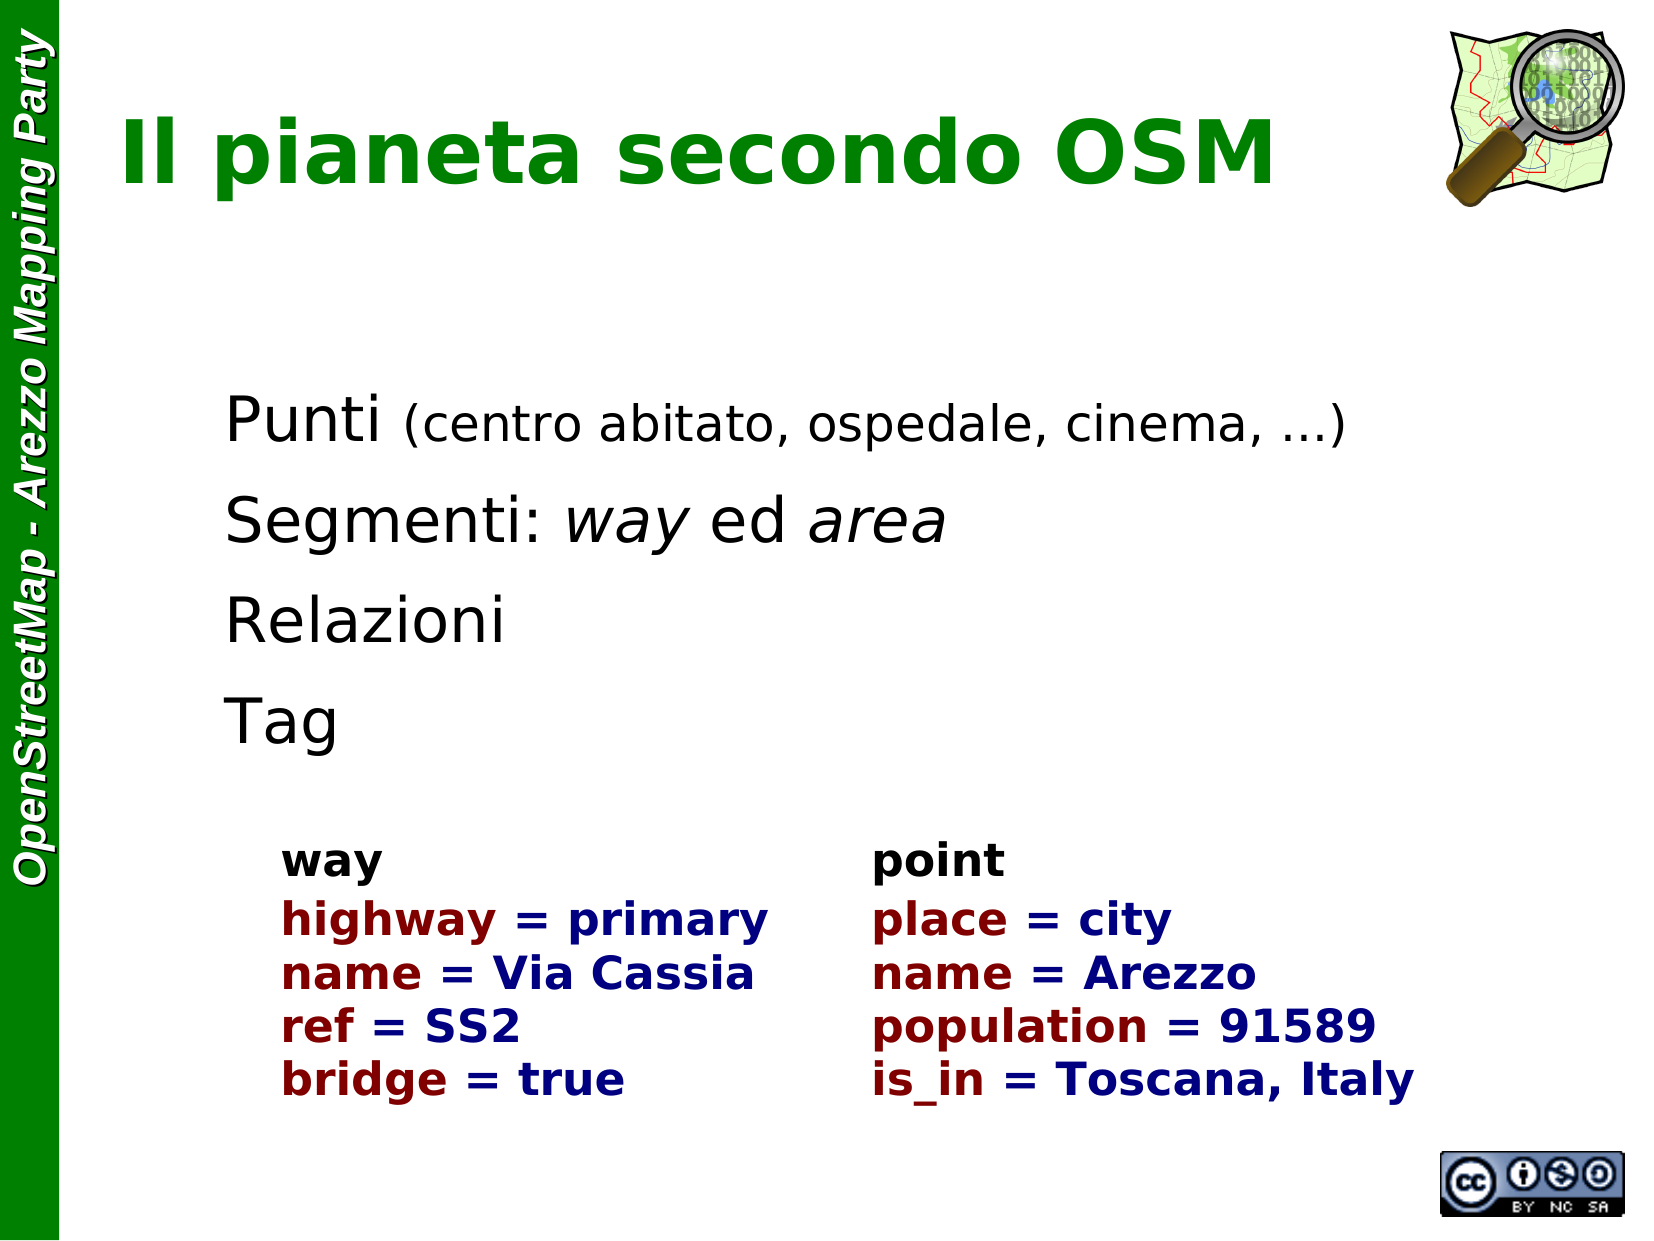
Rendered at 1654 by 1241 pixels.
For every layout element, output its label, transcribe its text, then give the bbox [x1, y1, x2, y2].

text_box point place = city name = Arezzo population = 91589 is_in = Toscana, Italy [857, 826, 1447, 1114]
list Punti (centro abitato, ospedale, cinema, ...) Segmenti: way ed area Relazioni Tag [206, 383, 1571, 758]
text_box way highway = primary name = Via Cassia ref = SS2 bridge = true [265, 826, 857, 1114]
title Il pianeta secondo OSM [118, 56, 1394, 249]
picture [1440, 1151, 1625, 1217]
picture [1446, 29, 1625, 207]
